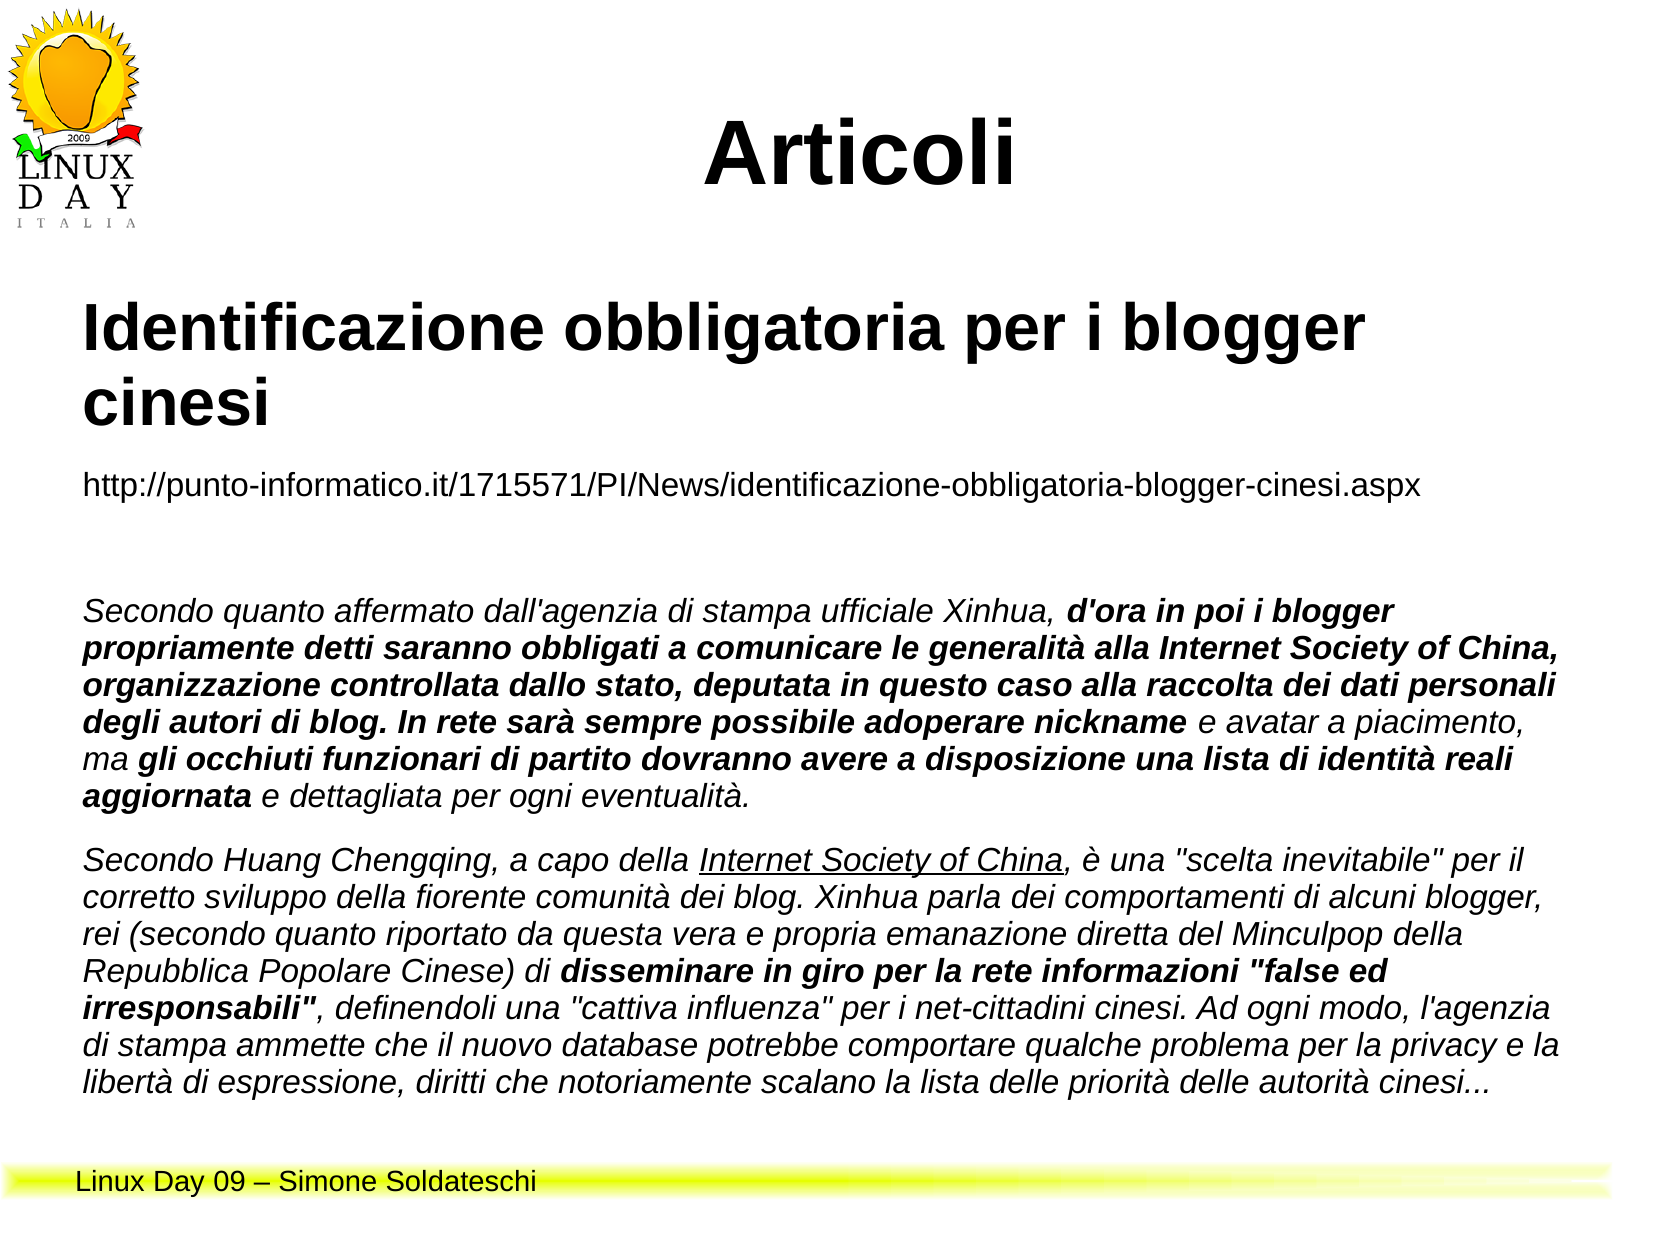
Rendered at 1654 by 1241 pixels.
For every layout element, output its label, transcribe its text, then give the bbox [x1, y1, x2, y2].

title Articoli [150, 56, 1571, 250]
list Identificazione obbligatoria per i blogger cinesi http://punto-informatico.it/1715571/PI/News/identificazione-obbligatoria-blogger-cinesi.aspx Secondo quanto affermato dall'agenzia di stampa ufficiale Xinhua, d'ora in poi i blogger propriamente detti saranno obbligati a comunicare le generalità alla Internet Society of China, organizzazione controllata dallo stato, deputata in questo caso alla raccolta dei dati personali degli autori di blog. In rete sarà sempre possibile adoperare nickname e avatar a piacimento, ma gli occhiuti funzionari di partito dovranno avere a disposizione una lista di identità reali aggiornata e dettagliata per ogni eventualità. Secondo Huang Chengqing, a capo della Internet Society of China, è una "scelta inevitabile" per il corretto sviluppo della fiorente comunità dei blog. Xinhua parla dei comportamenti di alcuni blogger, rei (secondo quanto riportato da questa vera e propria emanazione diretta del Minculpop della Repubblica Popolare Cinese) di disseminare in giro per la rete informazioni "false ed irresponsabili", definendoli una "cattiva influenza" per i net-cittadini cinesi. Ad ogni modo, l'agenzia di stampa ammette che il nuovo database potrebbe comportare qualche problema per la privacy e la libertà di espressione, diritti che notoriamente scalano la lista delle priorità delle autorità cinesi... [82, 290, 1571, 1109]
picture [0, 0, 151, 235]
